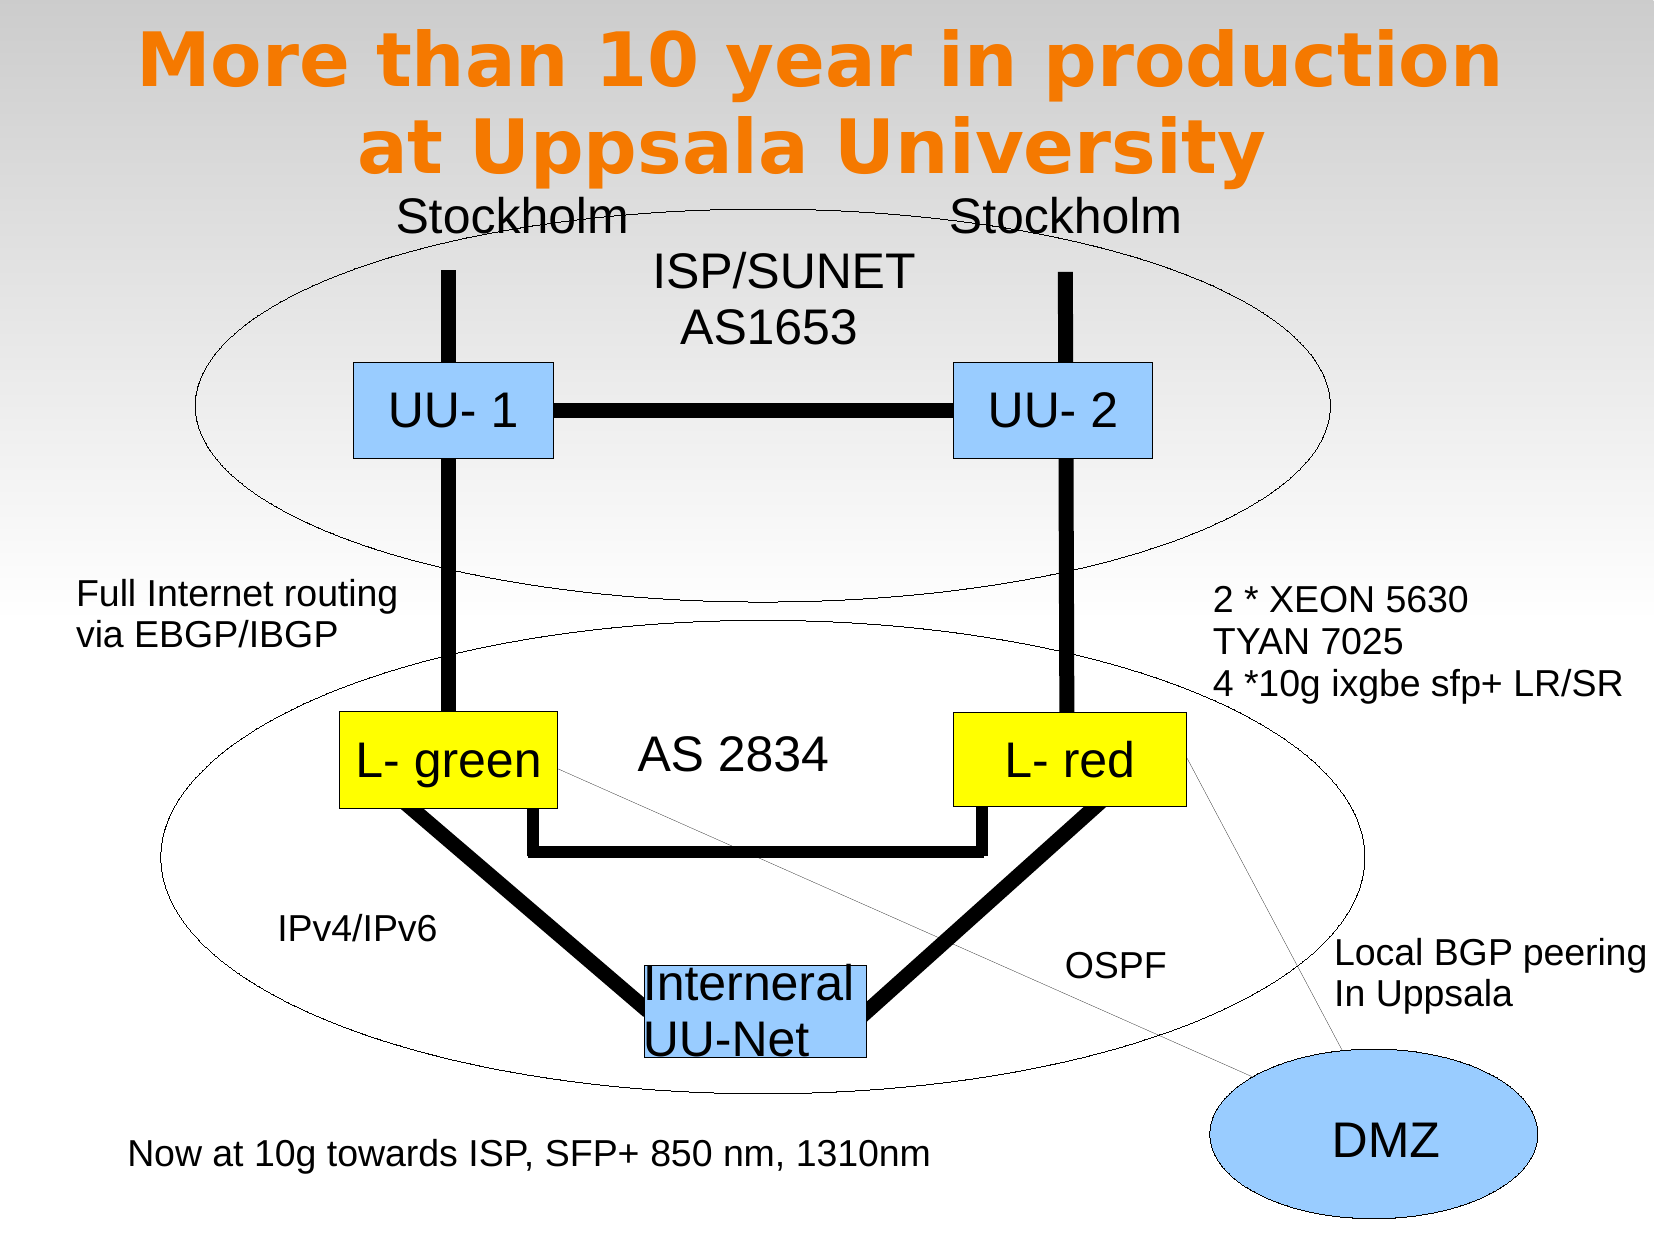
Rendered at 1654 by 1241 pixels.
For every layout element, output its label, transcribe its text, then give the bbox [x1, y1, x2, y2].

text_box IPv4/IPv6 [262, 900, 453, 962]
text_box Stockholm [934, 181, 1233, 258]
text_box UU- 2 [953, 362, 1153, 459]
text_box Full Internet routing via EBGP/IBGP [61, 564, 485, 673]
text_box Now at 10g towards ISP, SFP+ 850 nm, 1310nm [112, 1125, 938, 1187]
text_box OSPF [1050, 937, 1182, 999]
title More than 10 year in production at Uppsala University [104, 0, 1511, 209]
text_box L- green [339, 711, 558, 809]
text_box L- red [953, 712, 1187, 807]
text_box 2 * XEON 5630 TYAN 7025 4 *10g ixgbe sfp+ LR/SR [1198, 571, 1637, 726]
text_box Stockholm [380, 181, 680, 258]
text_box Local BGP peering In Uppsala [1319, 923, 1654, 1032]
text_box AS 2834 [622, 718, 867, 796]
text_box Interneral UU-Net [644, 965, 867, 1058]
text_box UU- 1 [353, 362, 554, 459]
text_box ISP/SUNET AS1653 [637, 236, 931, 376]
text_box [1209, 1049, 1538, 1219]
text_box DMZ [1316, 1104, 1473, 1182]
